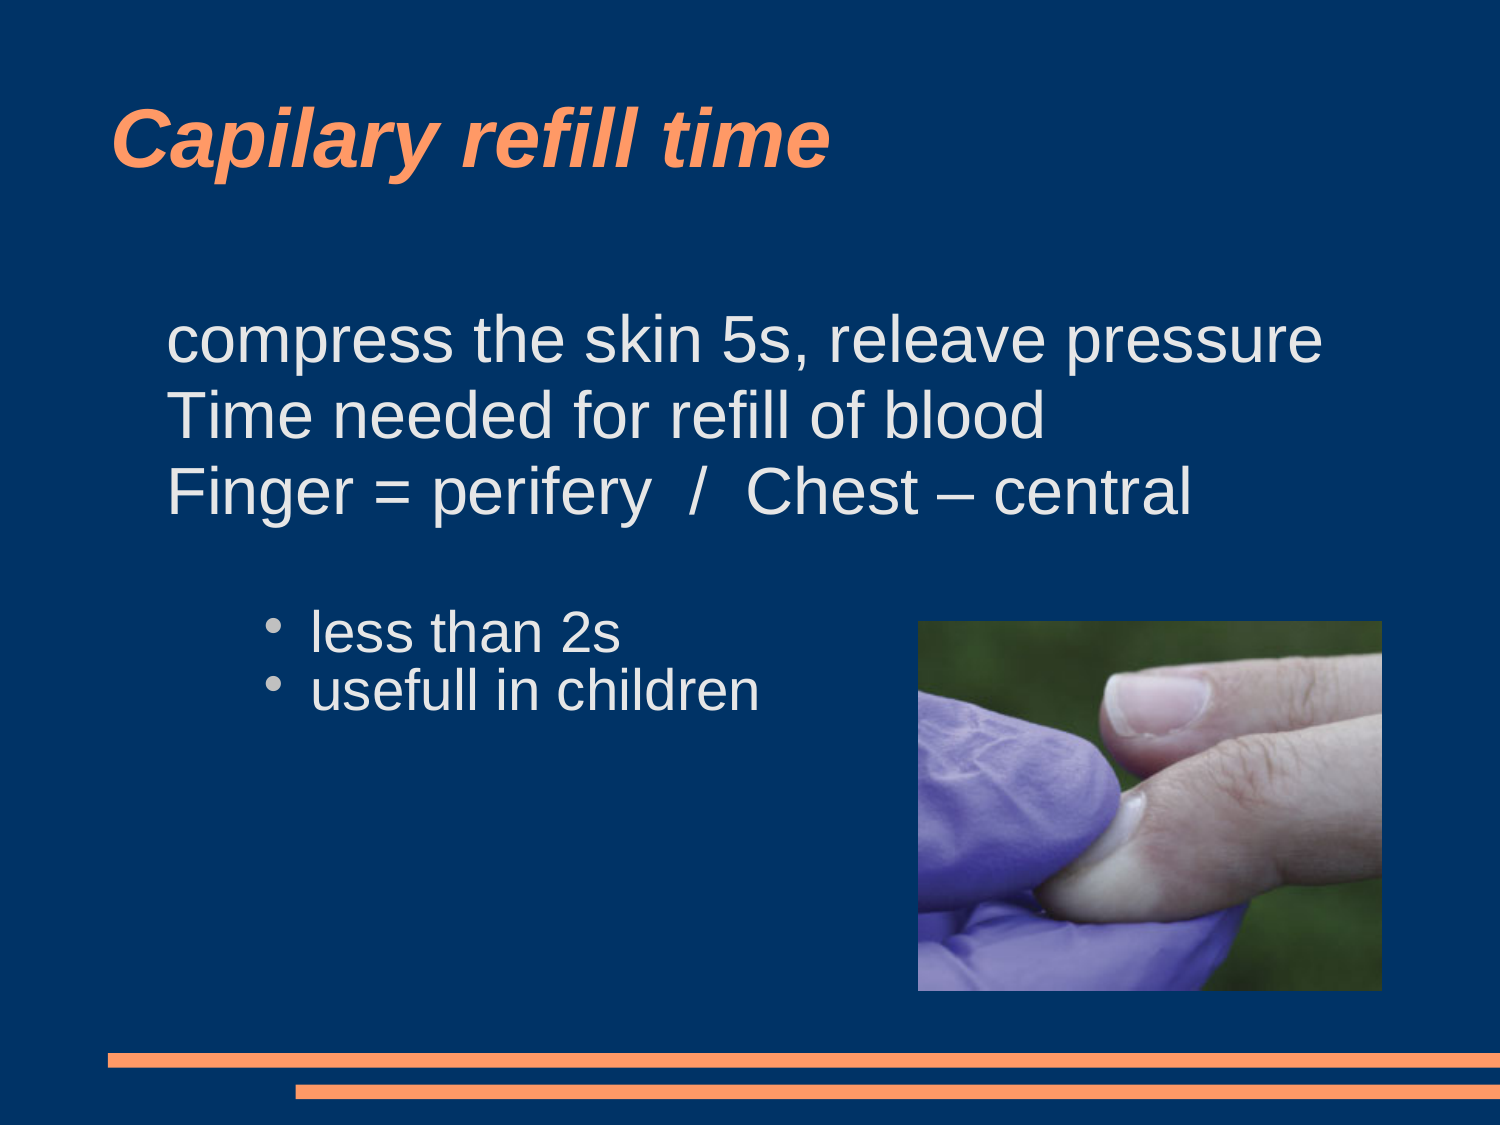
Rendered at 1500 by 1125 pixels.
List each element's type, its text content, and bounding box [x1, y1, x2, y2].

picture [918, 621, 1388, 992]
title Capilary refill time [110, 49, 1392, 223]
list compress the skin 5s, releave pressure Time needed for refill of blood Finger = perifery / Chest – central less than 2s usefull in children [110, 292, 1416, 1013]
